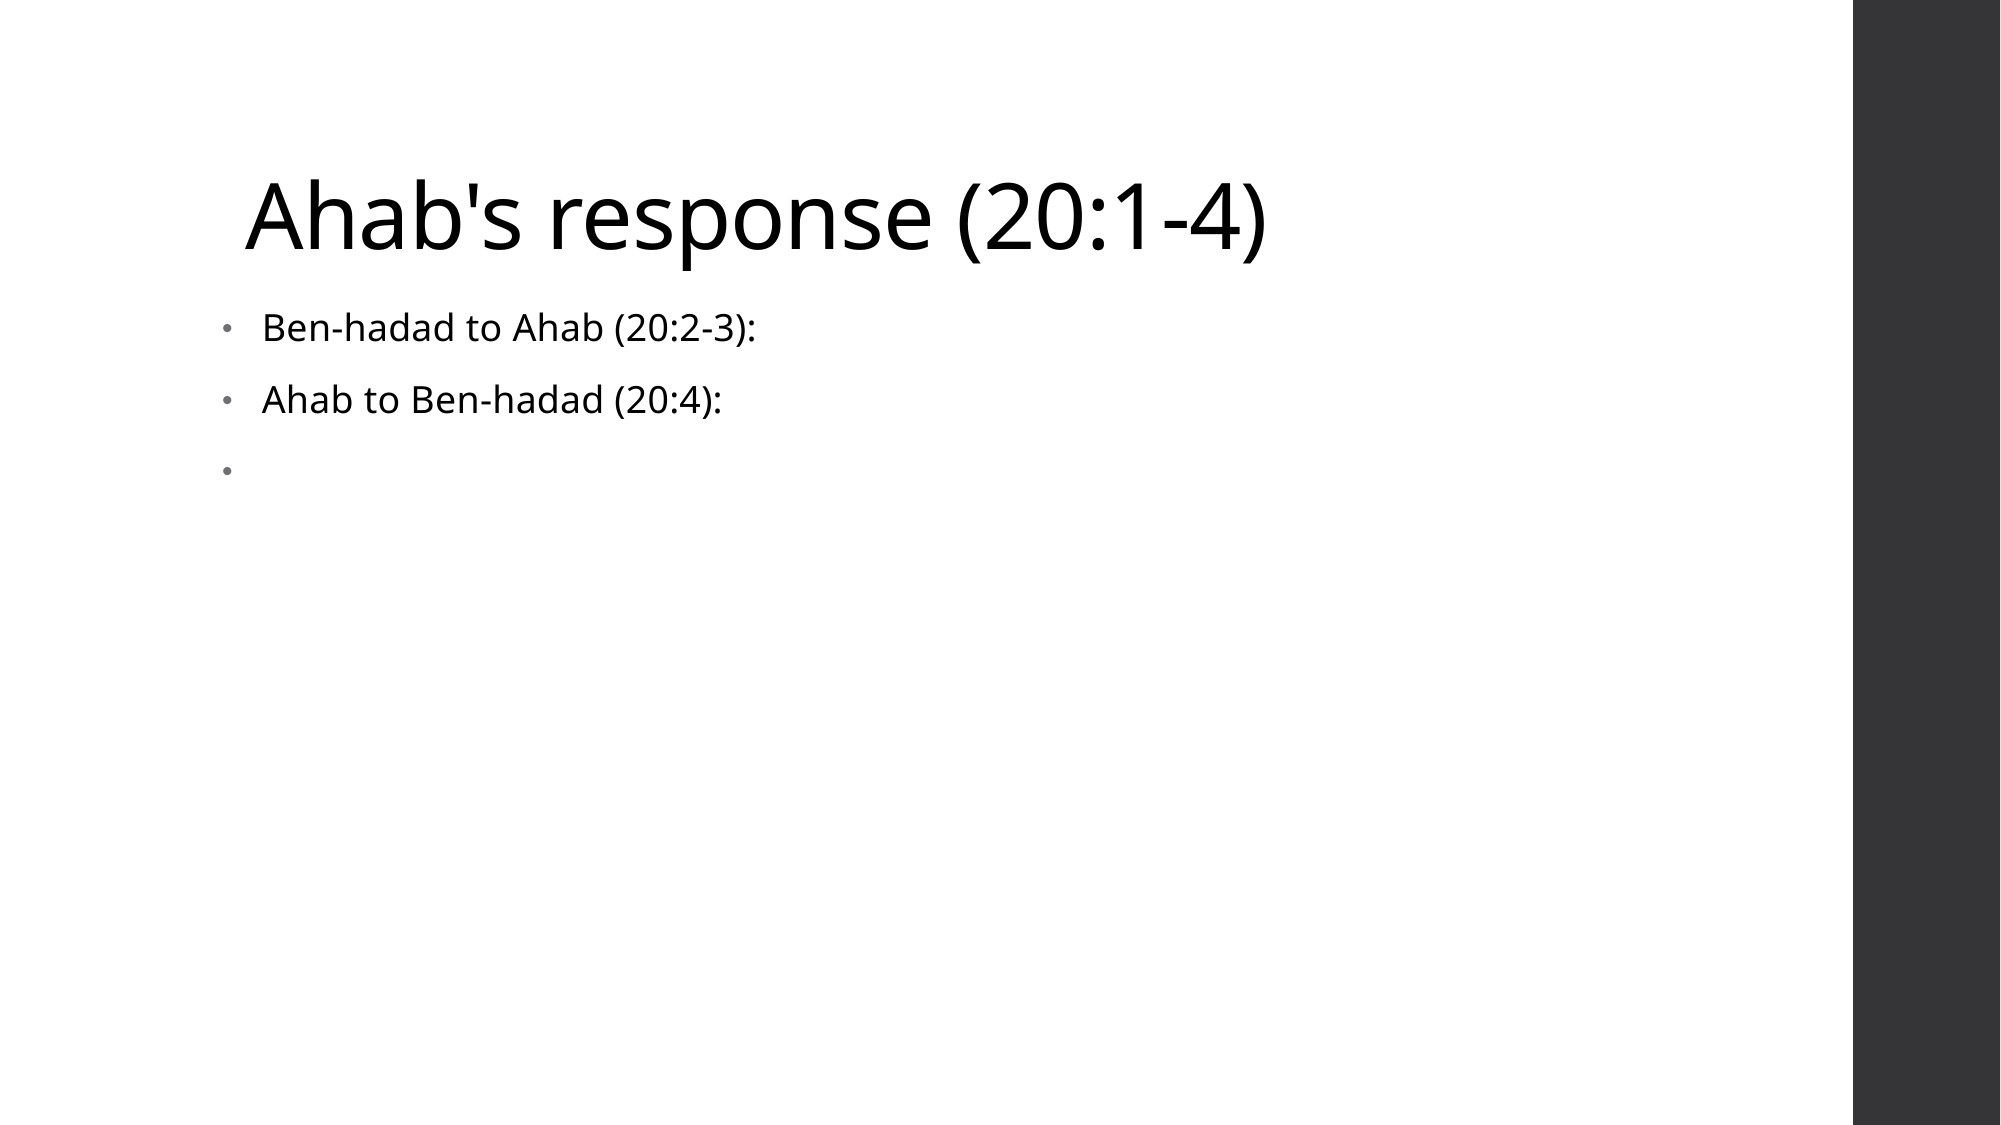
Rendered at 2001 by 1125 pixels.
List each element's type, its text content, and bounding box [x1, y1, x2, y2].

title Ahab's response (20:1-4) [206, 60, 1797, 278]
list Ben-hadad to Ahab (20:2-3): Ahab to Ben-hadad (20:4): [206, 299, 1617, 1014]
